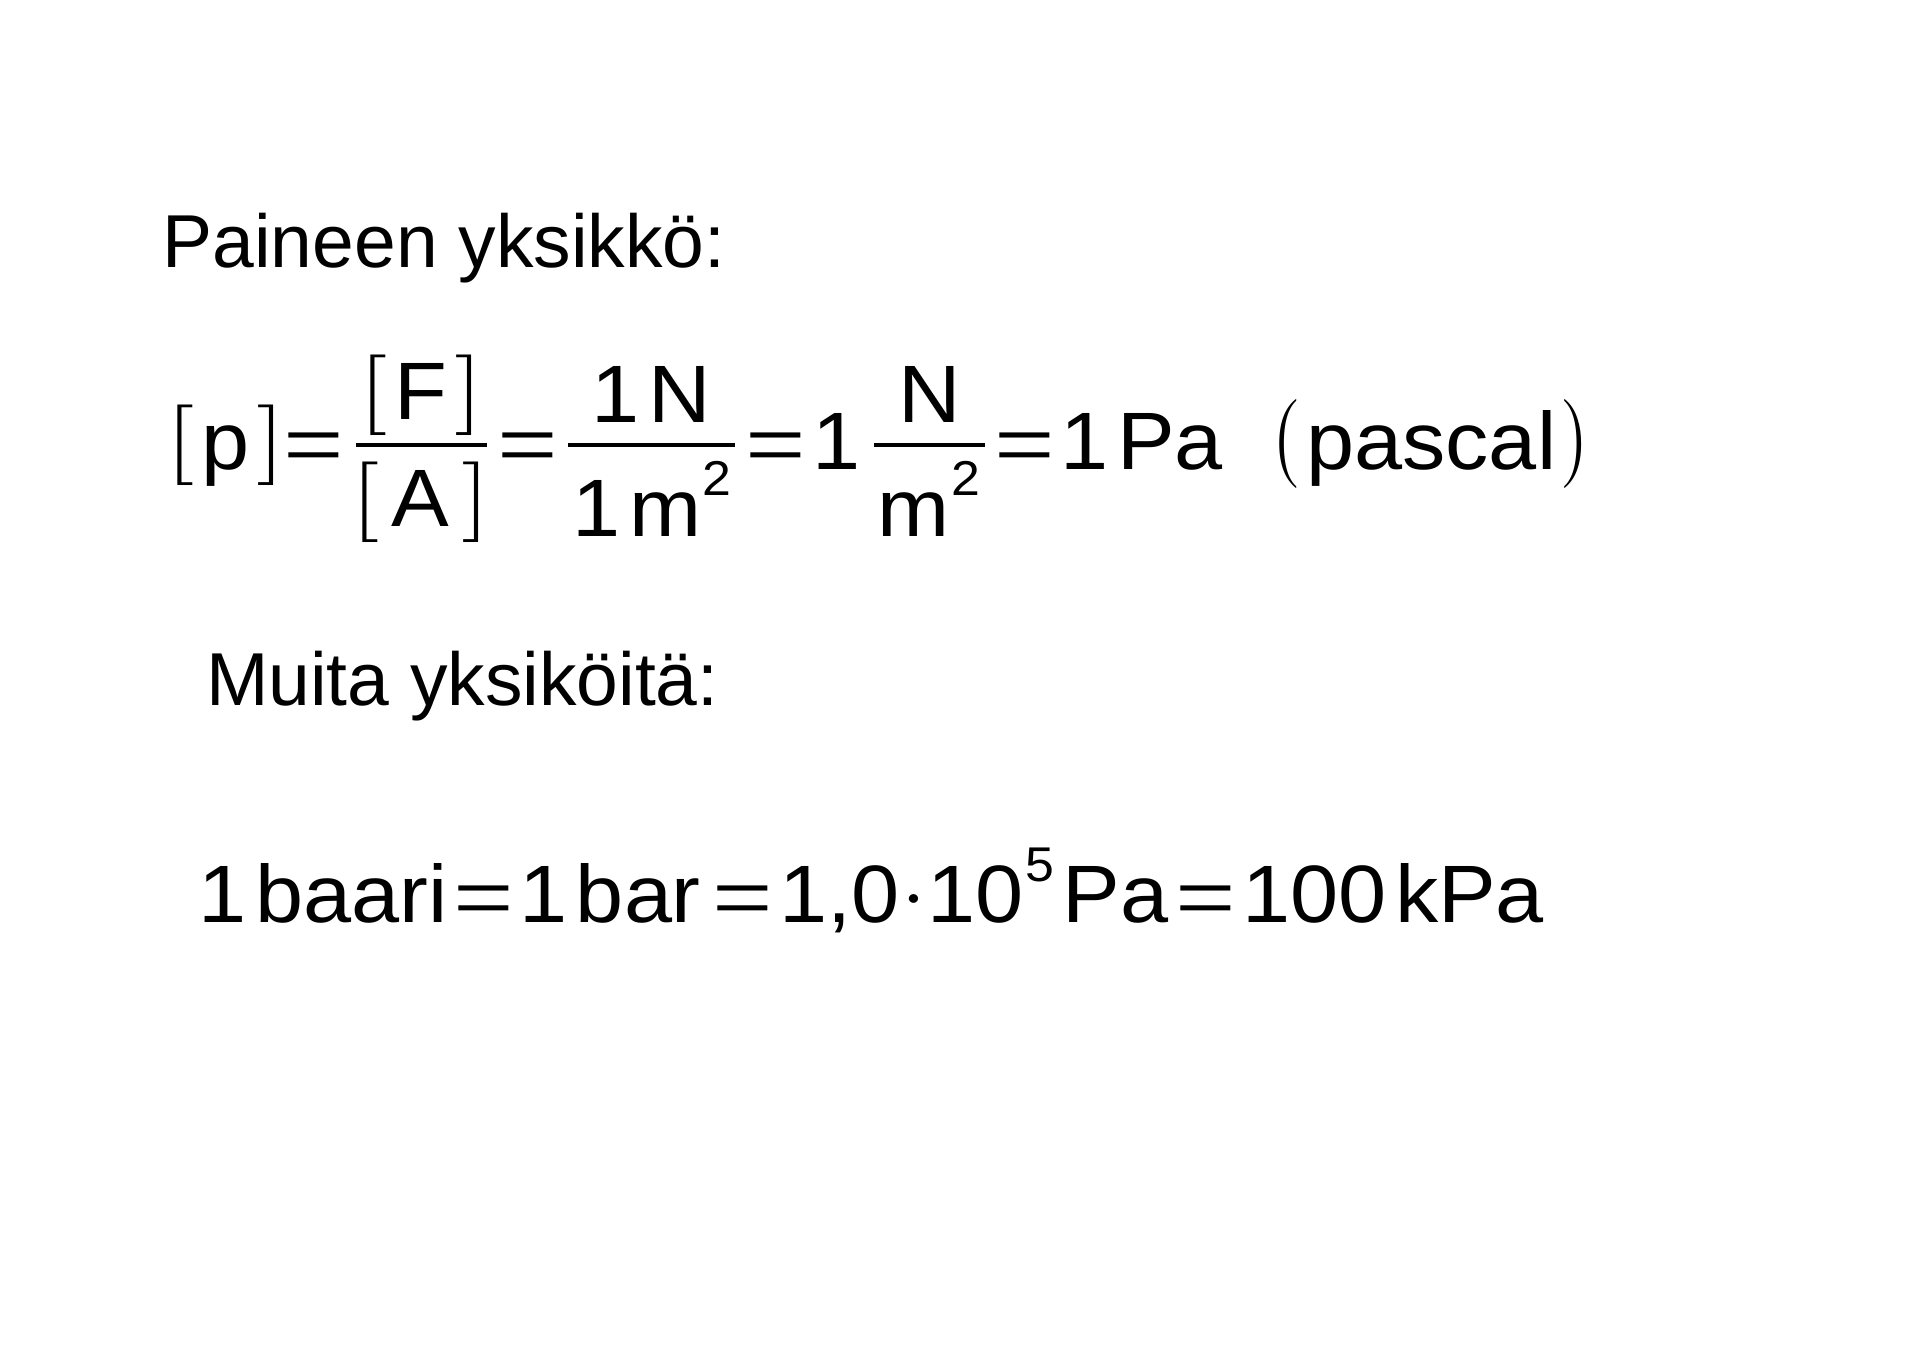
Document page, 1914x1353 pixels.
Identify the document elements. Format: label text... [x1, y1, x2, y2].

chart [163, 345, 1596, 554]
chart [191, 837, 1553, 940]
text_box Muita yksiköitä: [191, 631, 847, 778]
text_box Paineen yksikkö: [147, 193, 834, 301]
